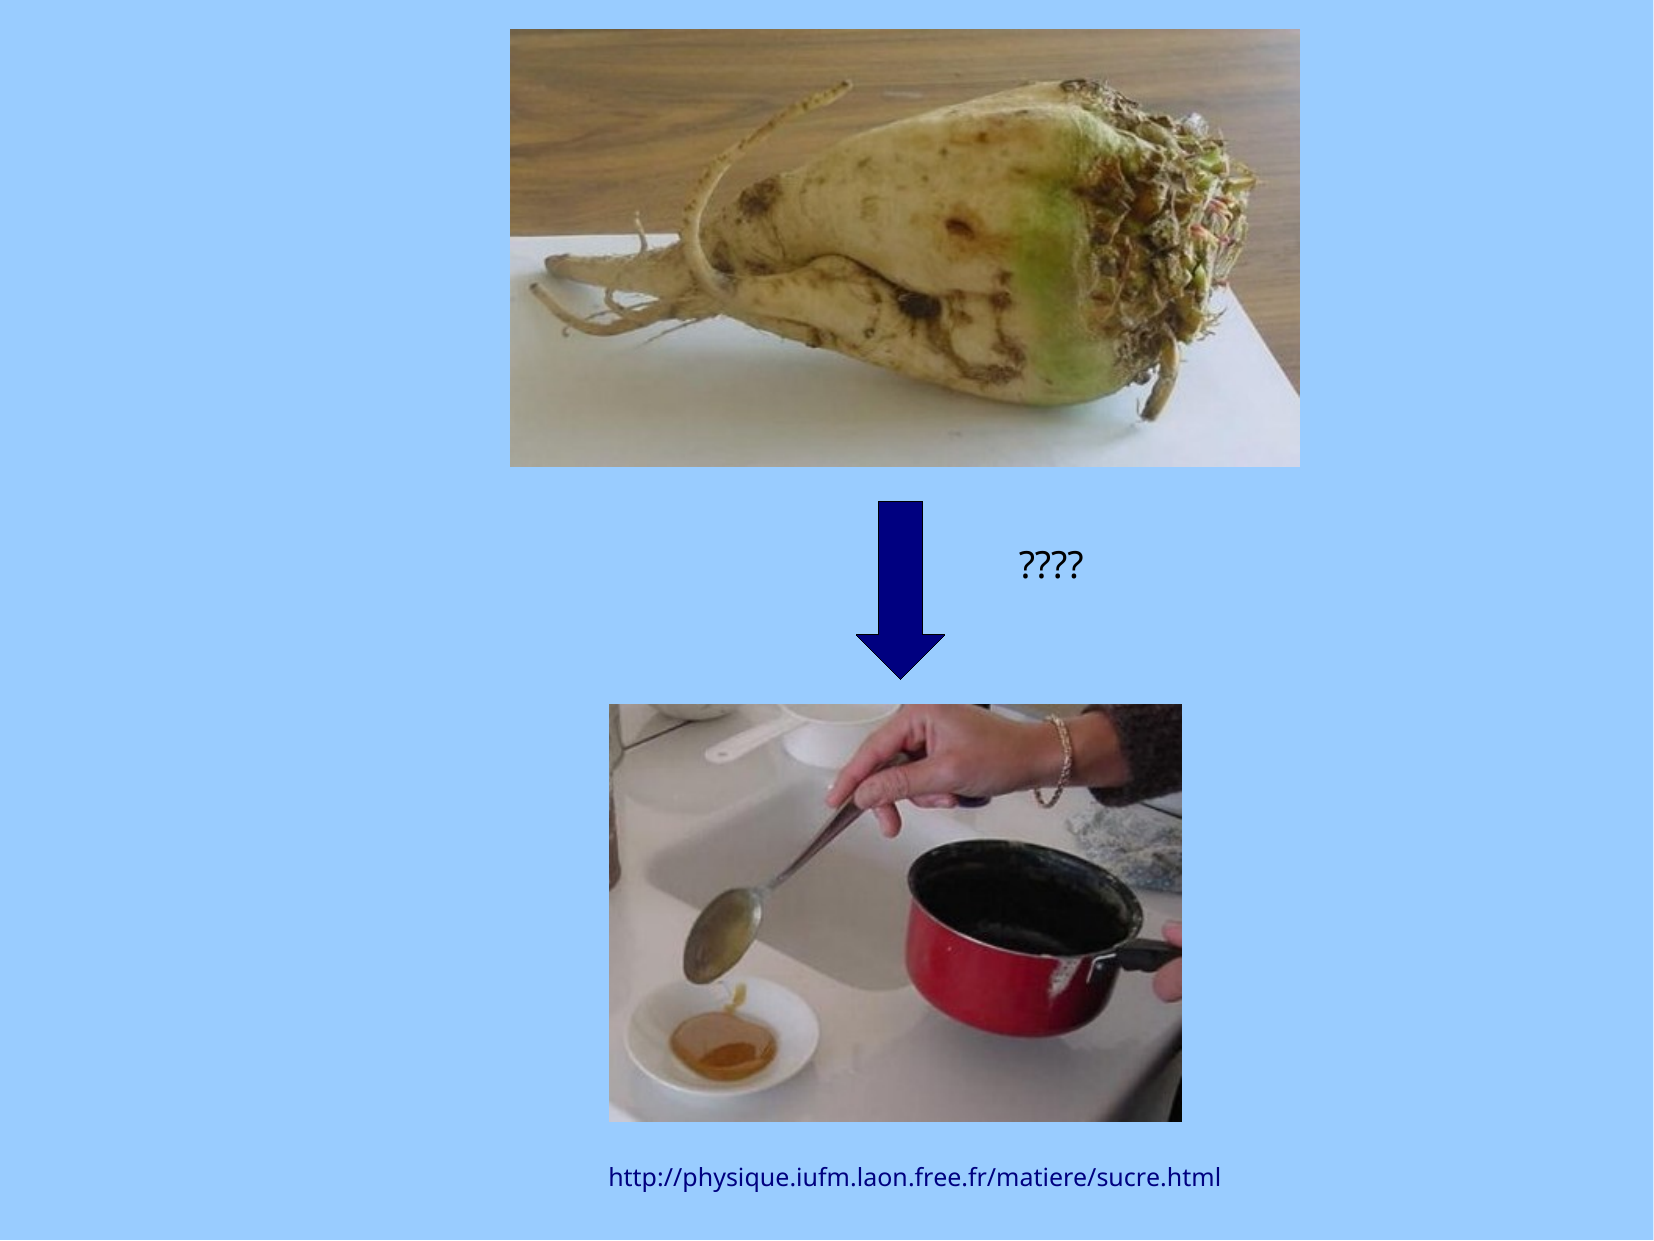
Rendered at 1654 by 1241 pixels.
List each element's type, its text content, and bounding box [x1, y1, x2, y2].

text_box [856, 501, 945, 680]
text_box http://physique.iufm.laon.free.fr/matiere/sucre.html [295, 1152, 1536, 1197]
text_box ???? [1003, 531, 1300, 590]
picture [609, 704, 1182, 1123]
picture [510, 29, 1300, 467]
